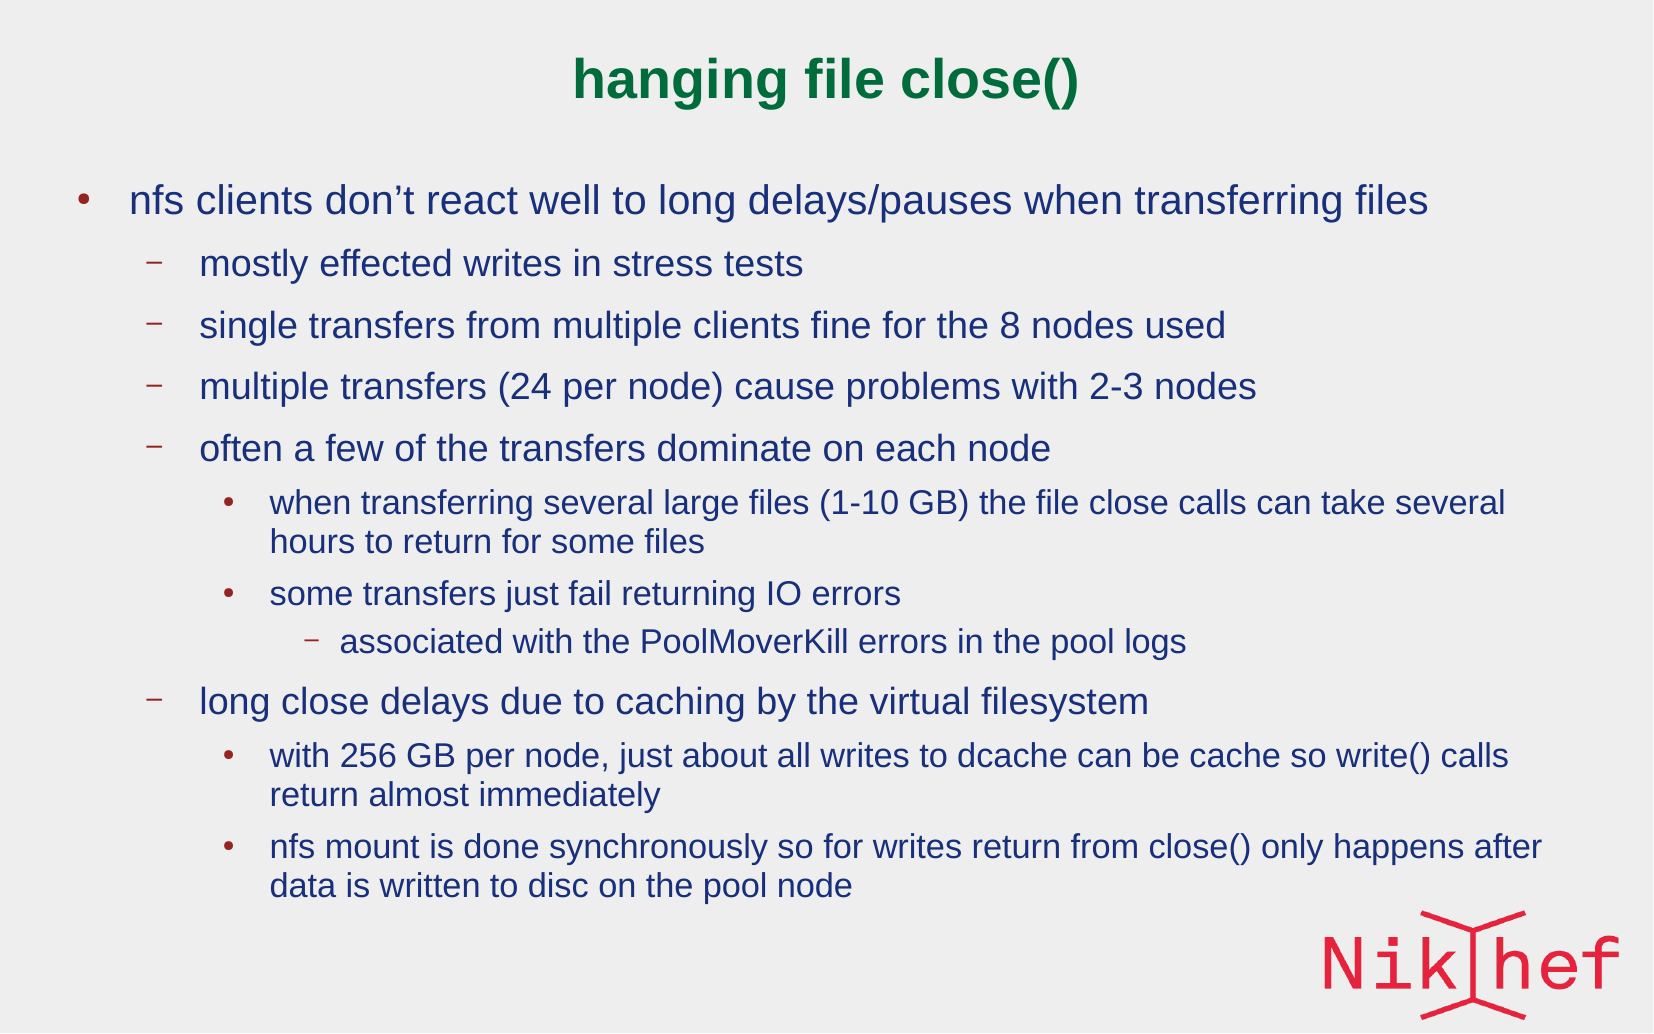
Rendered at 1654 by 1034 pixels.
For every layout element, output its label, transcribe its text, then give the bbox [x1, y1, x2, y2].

title hanging file close() [59, 19, 1595, 138]
picture [1311, 905, 1630, 1024]
list nfs clients don’t react well to long delays/pauses when transferring files mostly effected writes in stress tests single transfers from multiple clients fine for the 8 nodes used multiple transfers (24 per node) cause problems with 2-3 nodes often a few of the transfers dominate on each node when transferring several large files (1-10 GB) the file close calls can take several hours to return for some files some transfers just fail returning IO errors associated with the PoolMoverKill errors in the pool logs long close delays due to caching by the virtual filesystem with 256 GB per node, just about all writes to dcache can be cache so write() calls return almost immediately nfs mount is done synchronously so for writes return from close() only happens after data is written to disc on the pool node [59, 177, 1595, 906]
